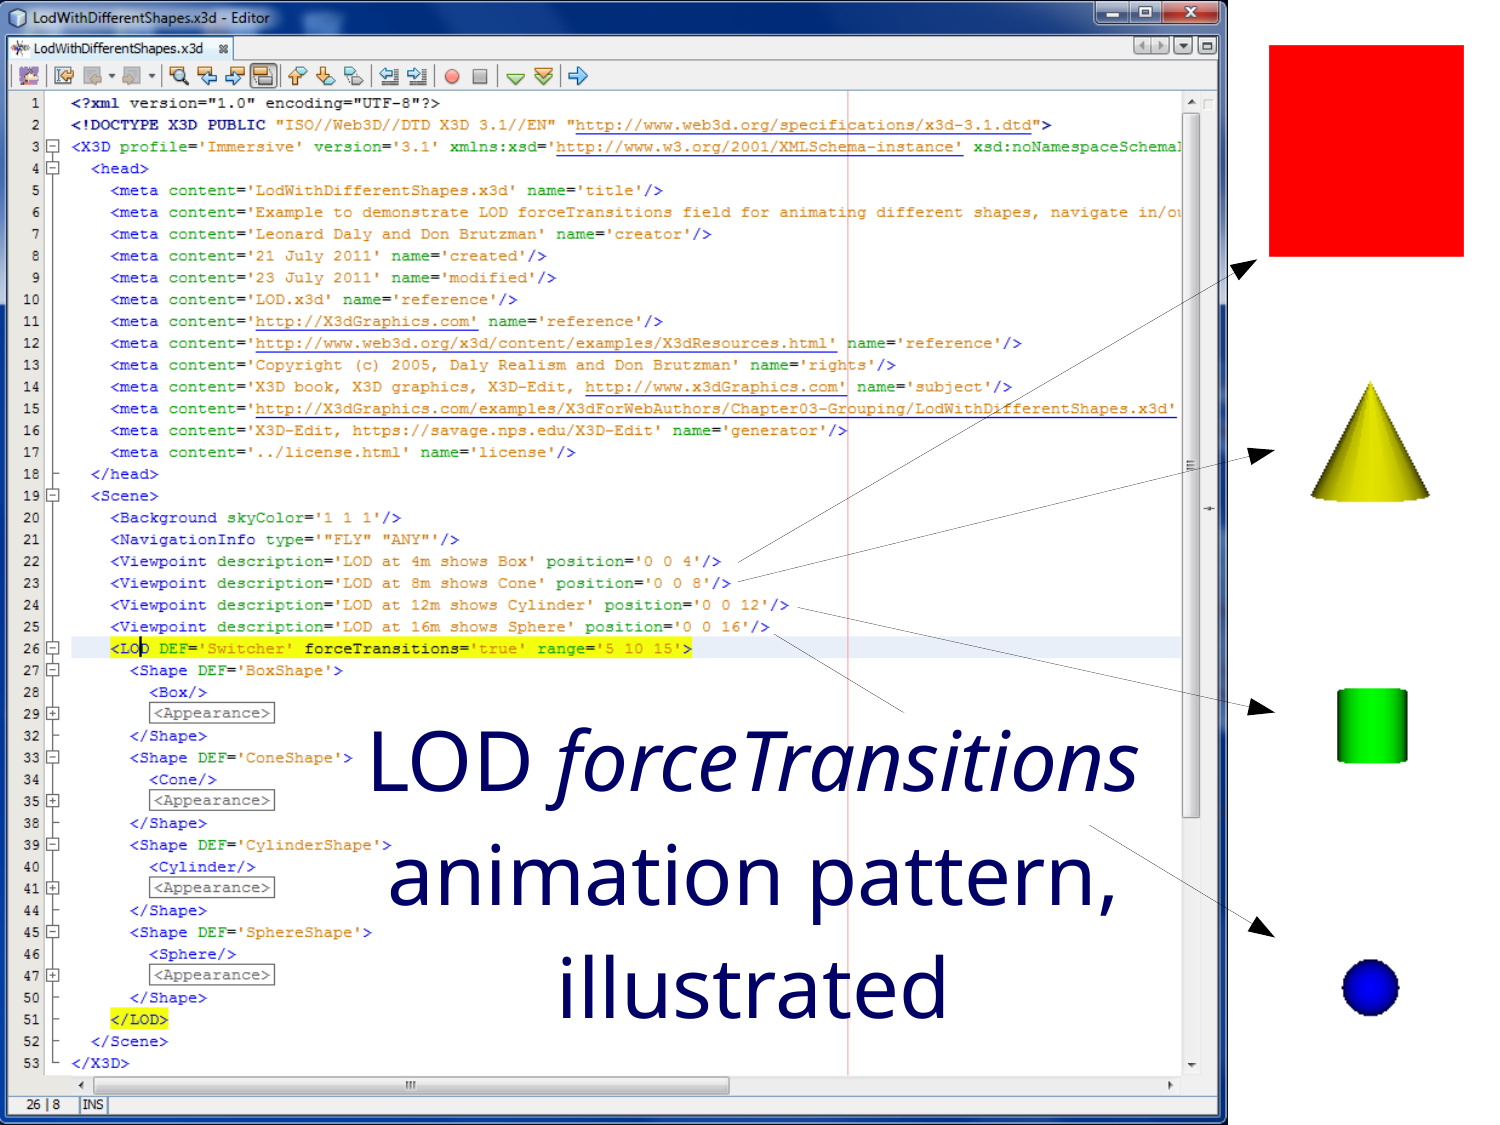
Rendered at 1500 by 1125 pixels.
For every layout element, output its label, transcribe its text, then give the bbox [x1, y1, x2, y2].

picture [0, 0, 1228, 1125]
title LOD forceTransitions animation pattern, illustrated [341, 692, 1167, 1054]
picture [1237, 31, 1500, 1120]
